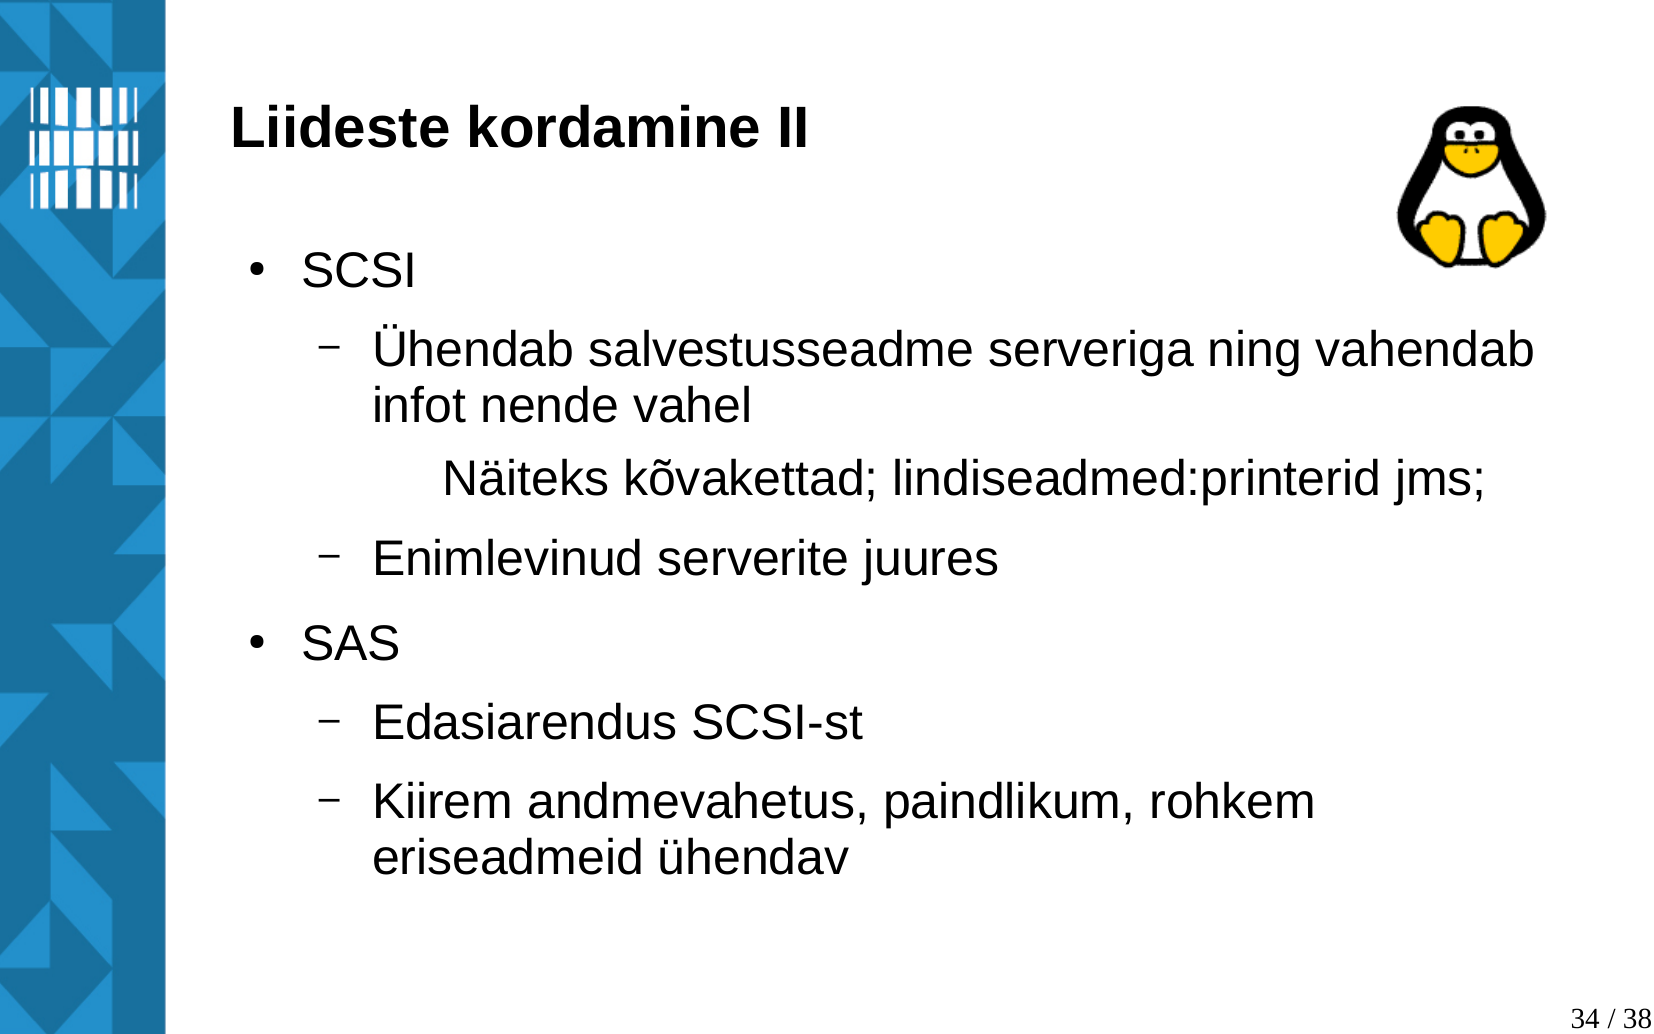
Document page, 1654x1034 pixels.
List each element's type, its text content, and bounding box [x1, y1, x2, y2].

list SCSI Ühendab salvestusseadme serveriga ning vahendab infot nende vahel Näiteks kõvakettad; lindiseadmed:printerid jms; Enimlevinud serverite juures SAS Edasiarendus SCSI-st Kiirem andmevahetus, paindlikum, rohkem eriseadmeid ühendav [230, 241, 1595, 924]
picture [1345, 58, 1595, 286]
title Liideste kordamine II [230, 41, 1595, 214]
